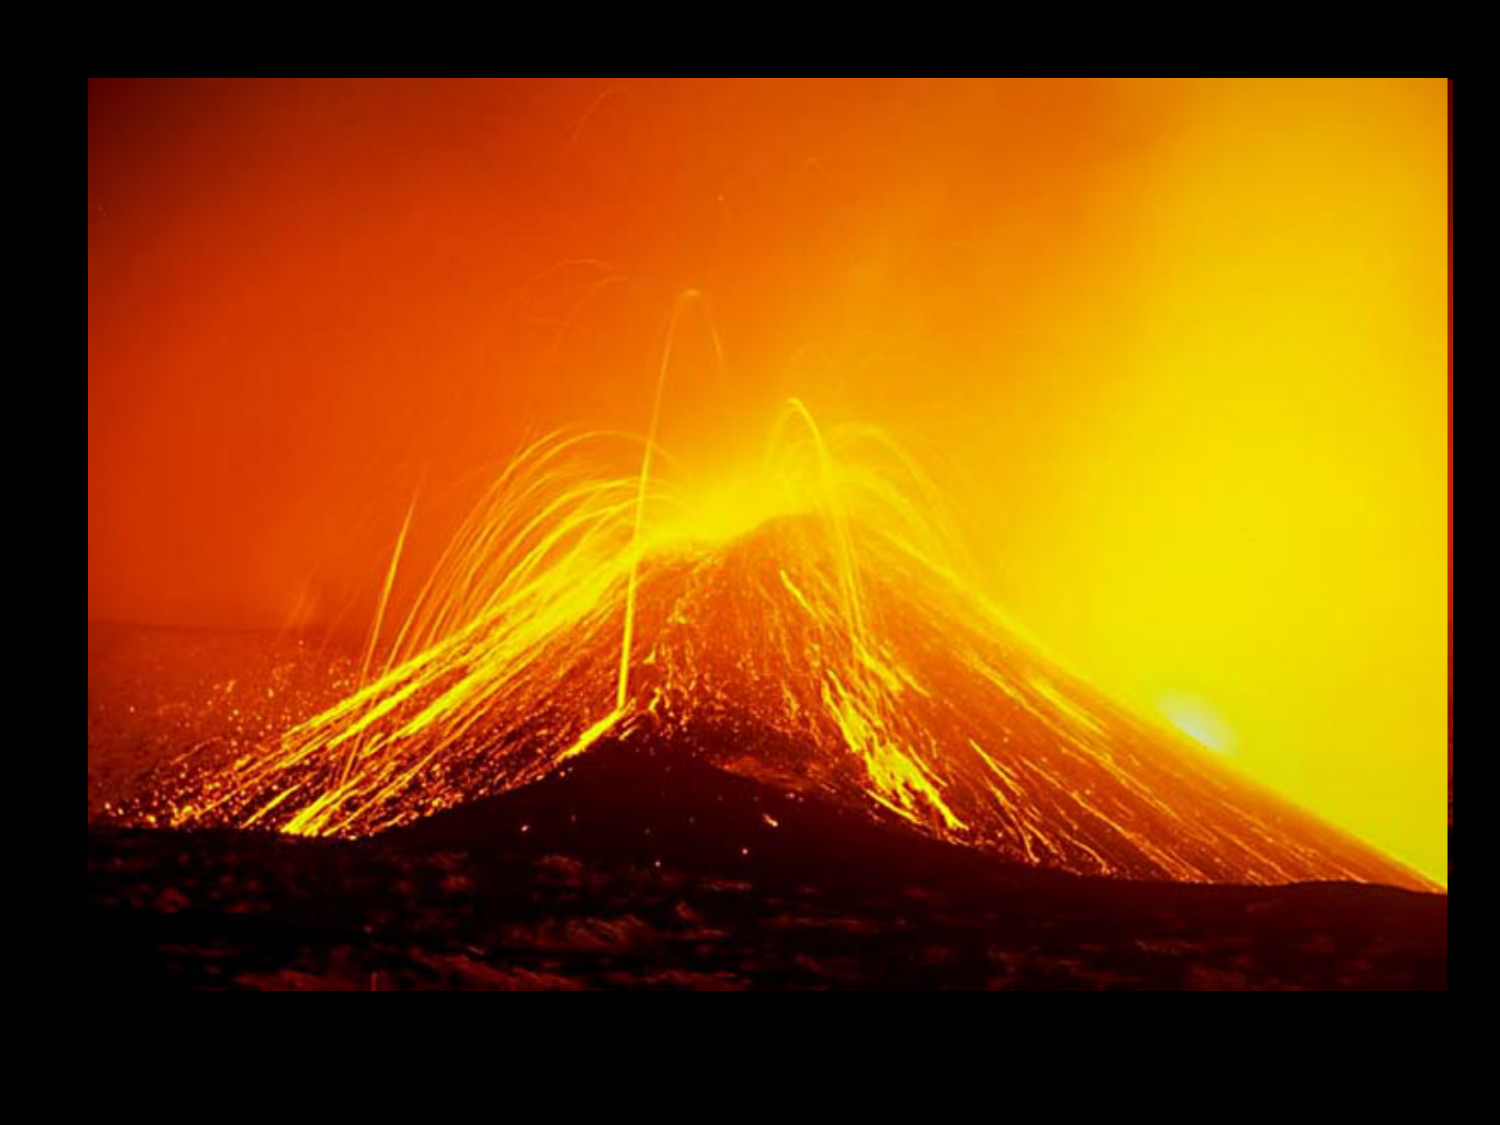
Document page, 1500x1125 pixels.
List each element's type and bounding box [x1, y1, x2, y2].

picture [88, 78, 1453, 991]
